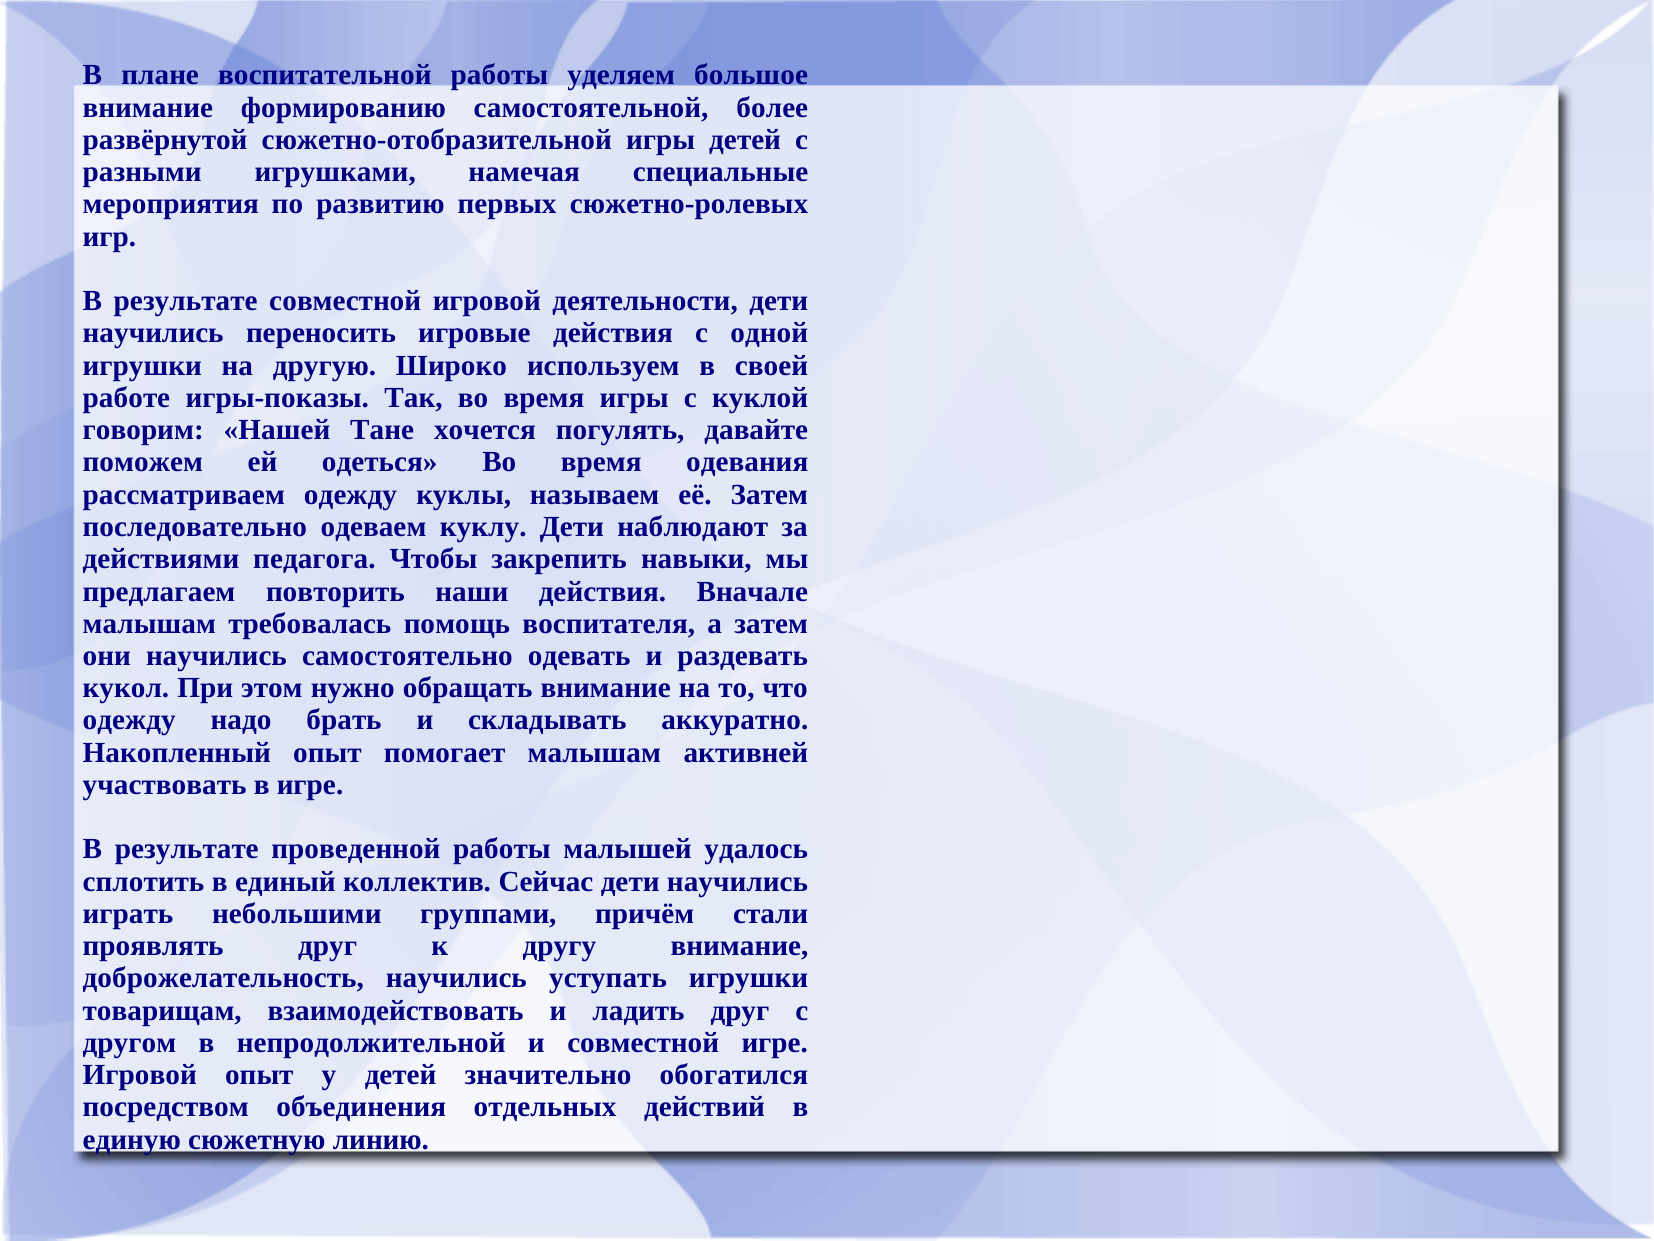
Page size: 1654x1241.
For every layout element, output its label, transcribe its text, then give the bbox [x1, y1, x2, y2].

list В плане воспитательной работы уделяем большое внимание формированию самостоятельной, более развёрнутой сюжетно-отобразительной игры детей с разными игрушками, намечая специальные мероприятия по развитию первых сюжетно-ролевых игр. В результате совместной игровой деятельности, дети научились переносить игровые действия с одной игрушки на другую. Широко используем в своей работе игры-показы. Так, во время игры с куклой говорим: «Нашей Тане хочется погулять, давайте поможем ей одеться» Во время одевания рассматриваем одежду куклы, называем её. Затем последовательно одеваем куклу. Дети наблюдают за действиями педагога. Чтобы закрепить навыки, мы предлагаем повторить наши действия. Вначале малышам требовалась помощь воспитателя, а затем они научились самостоятельно одевать и раздевать кукол. При этом нужно обращать внимание на то, что одежду надо брать и складывать аккуратно. Накопленный опыт помогает малышам активней участвовать в игре. В результате проведенной работы малышей удалось сплотить в единый коллектив. Сейчас дети научились играть небольшими группами, причём стали проявлять друг к другу внимание, доброжелательность, научились уступать игрушки товарищам, взаимодействовать и ладить друг с другом в непродолжительной и совместной игре. Игровой опыт у детей значительно обогатился посредством объединения отдельных действий в единую сюжетную линию. [82, 59, 809, 1241]
picture [0, 0, 1654, 1241]
